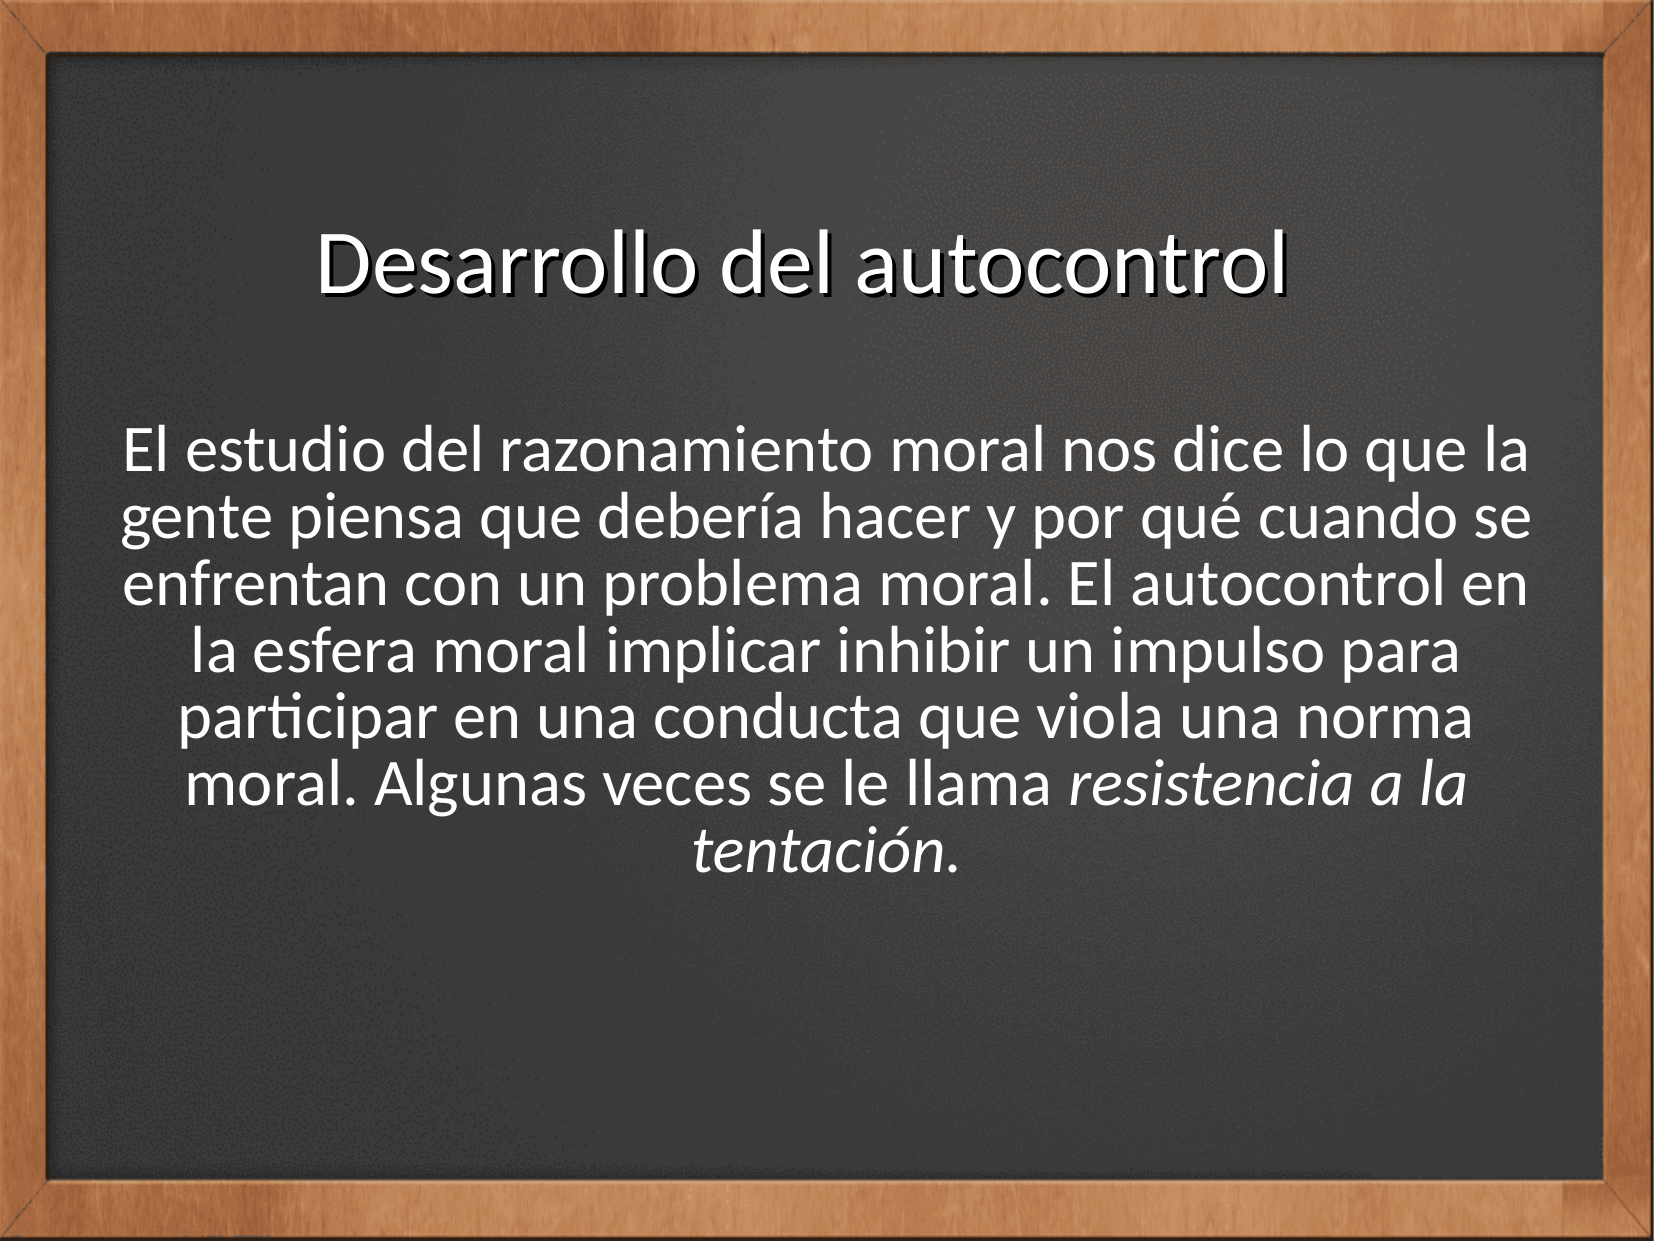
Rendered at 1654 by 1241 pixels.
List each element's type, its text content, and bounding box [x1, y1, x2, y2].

picture [0, 0, 1654, 1241]
title Desarrollo del autocontrol [59, 186, 1548, 355]
list El estudio del razonamiento moral nos dice lo que la gente piensa que debería hacer y por qué cuando se enfrentan con un problema moral. El autocontrol en la esfera moral implicar inhibir un impulso para participar en una conducta que viola una norma moral. Algunas veces se le llama resistencia a la tentación. [47, 421, 1536, 1241]
